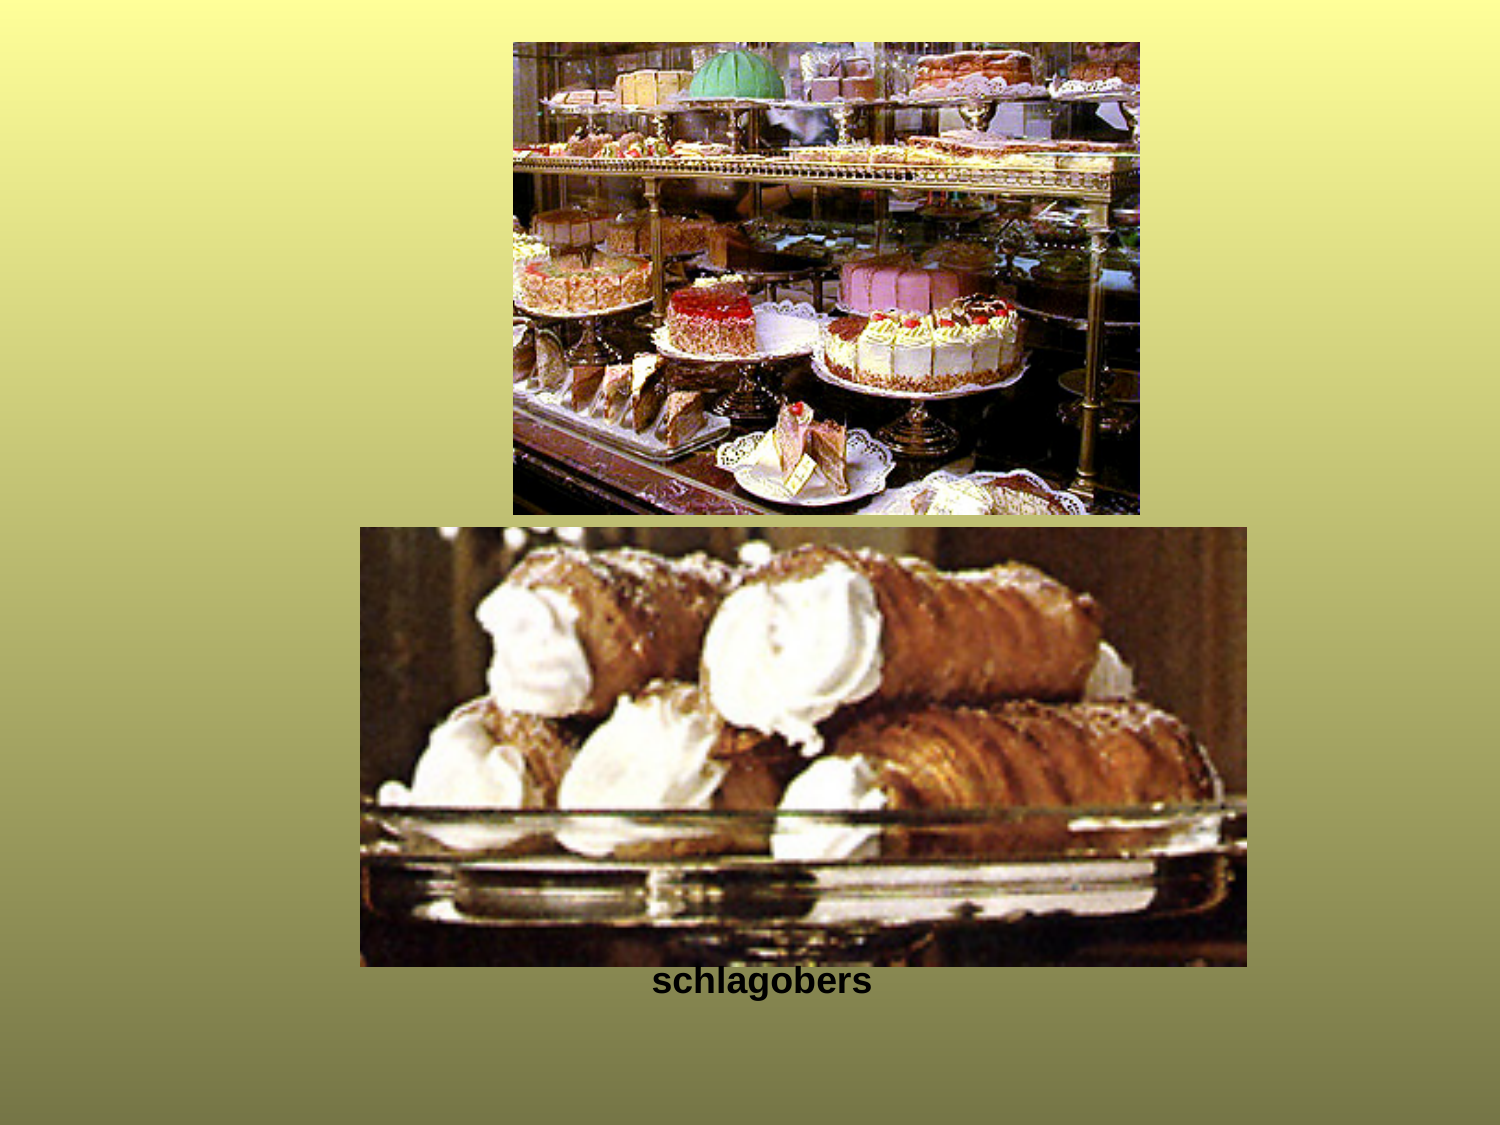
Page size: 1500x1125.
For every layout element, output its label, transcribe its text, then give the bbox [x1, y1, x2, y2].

text_box schlagobers [537, 952, 987, 1010]
picture [513, 42, 1140, 515]
picture [360, 527, 1247, 967]
